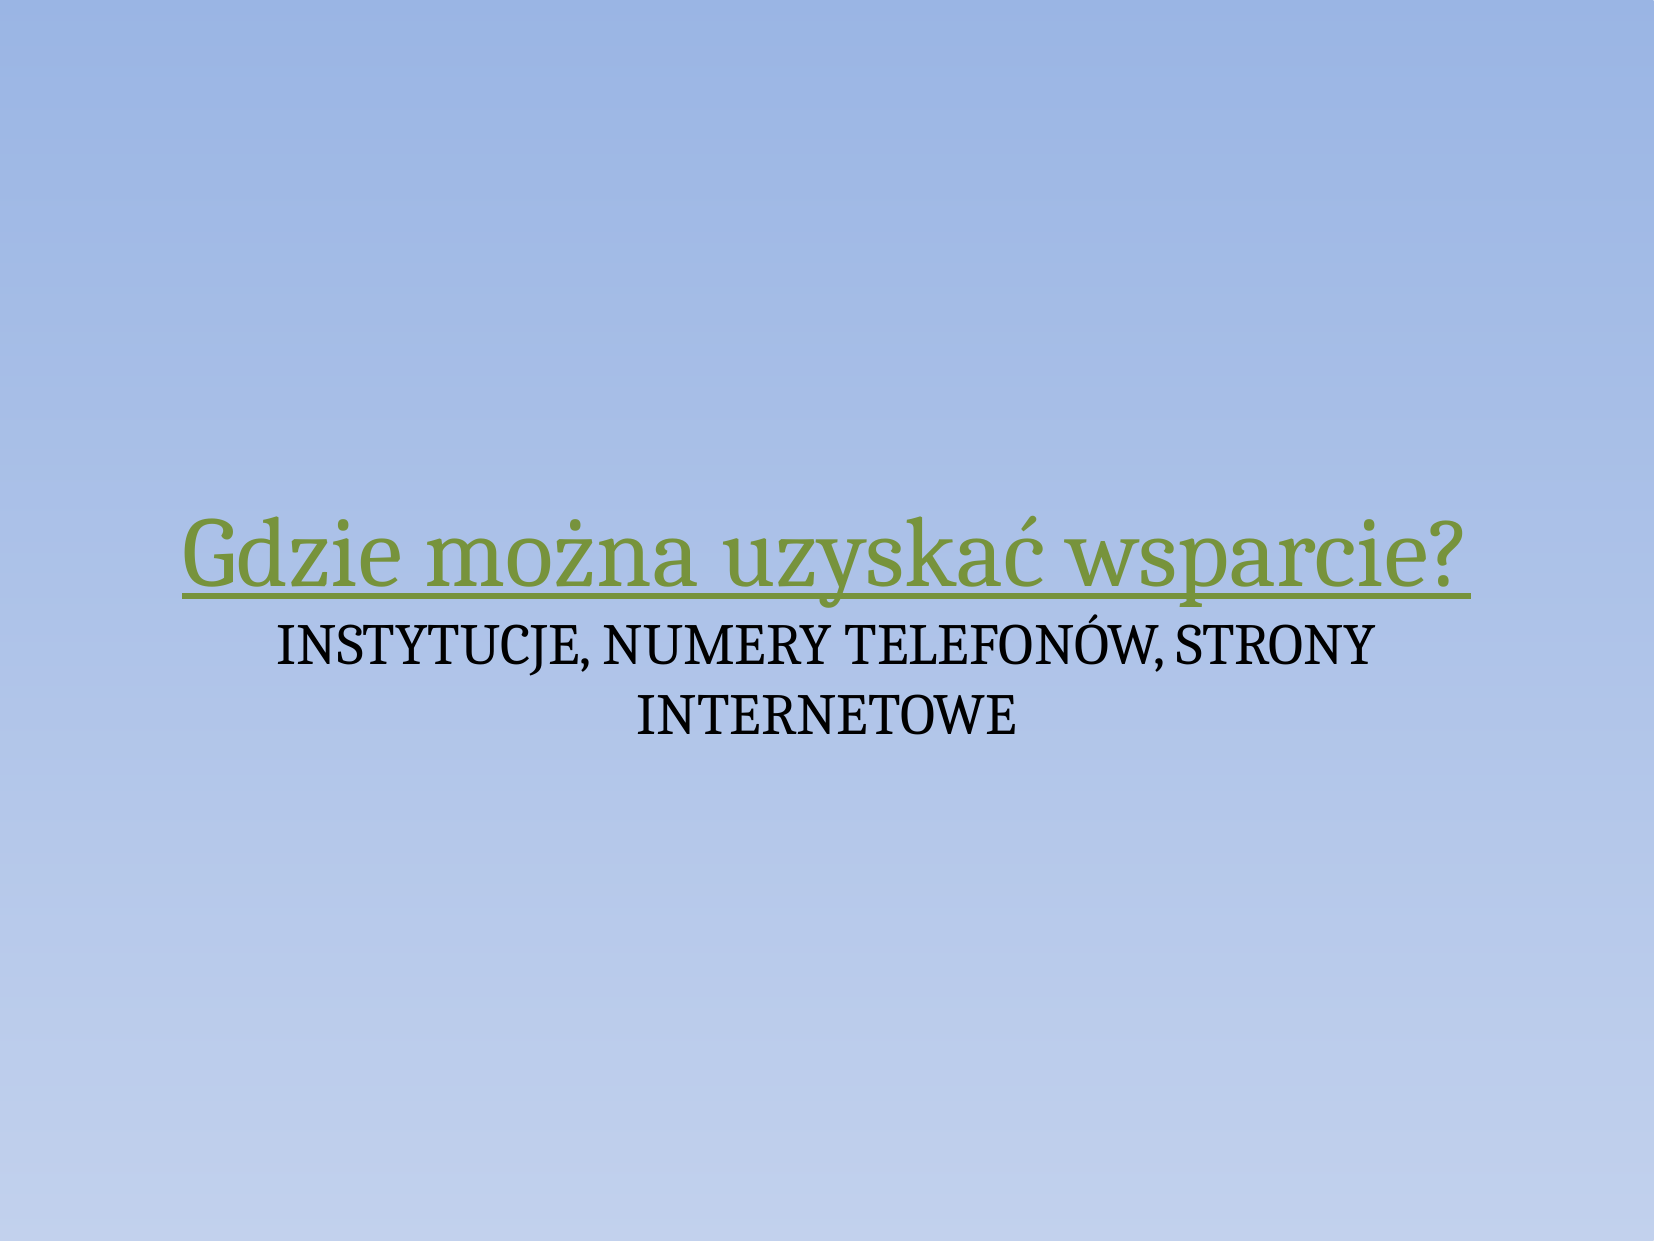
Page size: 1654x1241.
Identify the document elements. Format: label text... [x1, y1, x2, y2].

subtitle Gdzie można uzyskać wsparcie? INSTYTUCJE, NUMERY TELEFONÓW, STRONY INTERNETOWE [82, 484, 1571, 748]
